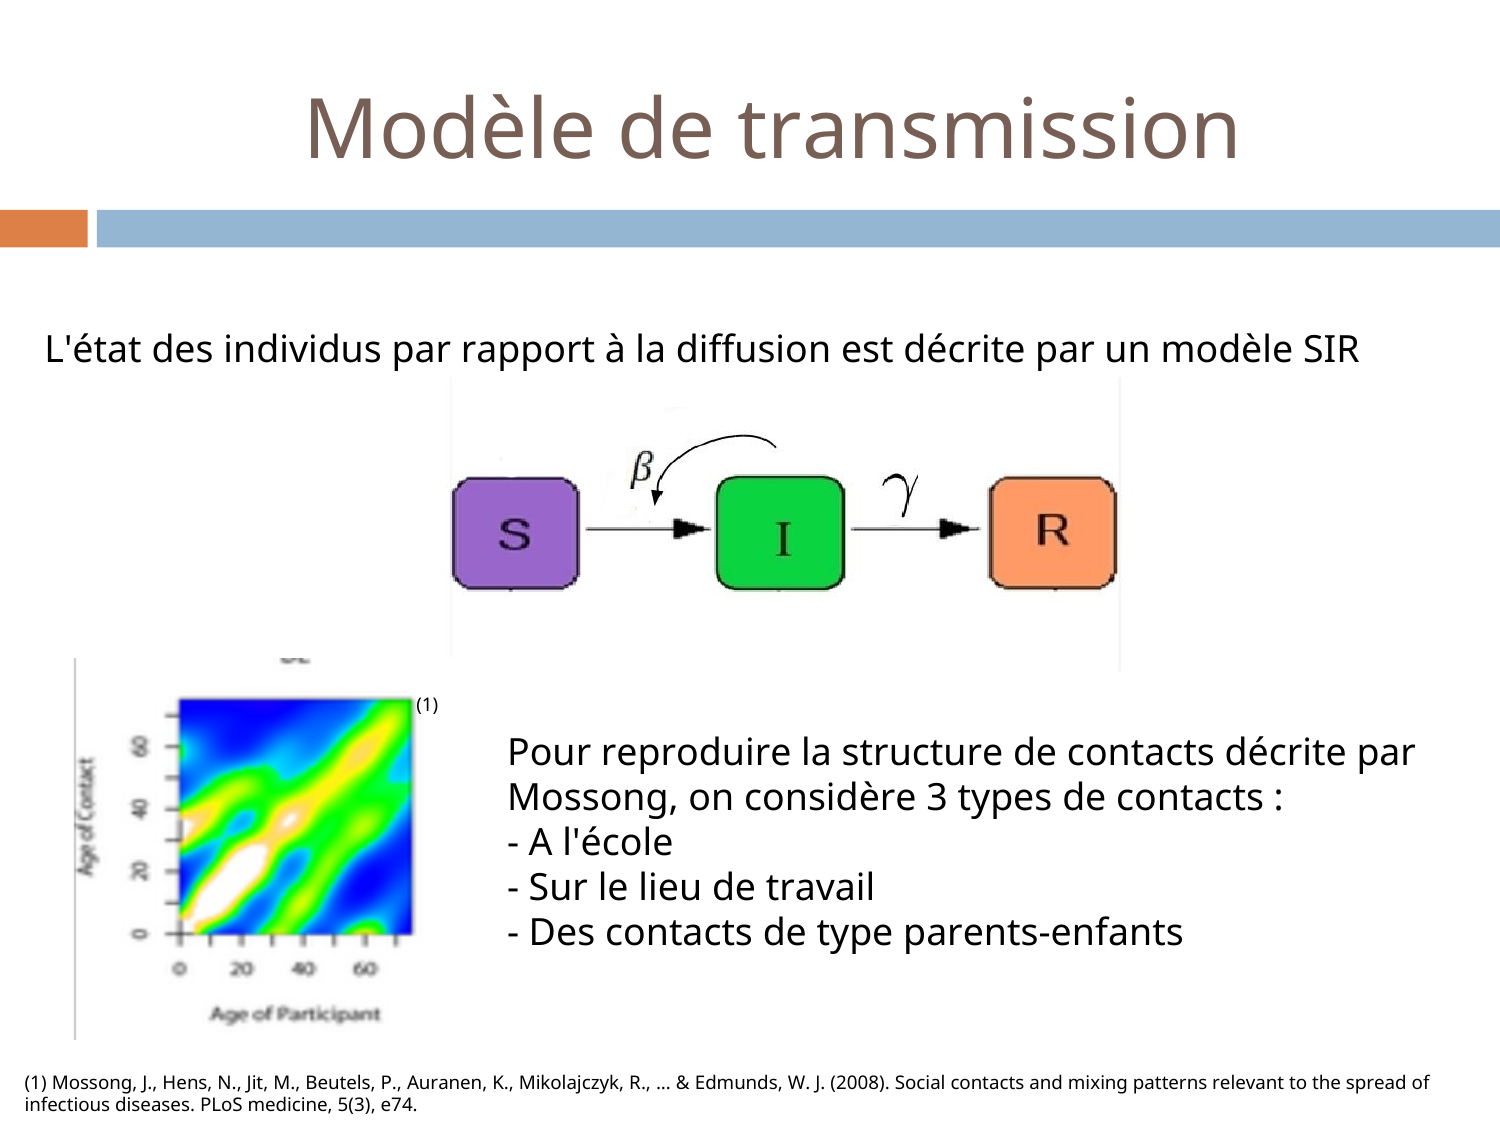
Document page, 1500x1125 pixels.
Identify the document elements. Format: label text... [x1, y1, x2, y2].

picture [0, 378, 1146, 1040]
text_box Pour reproduire la structure de contacts décrite par Mossong, on considère 3 types de contacts : - A l'école - Sur le lieu de travail - Des contacts de type parents-enfants [492, 720, 1489, 961]
text_box L'état des individus par rapport à la diffusion est décrite par un modèle SIR [29, 318, 1475, 378]
text_box (1) Mossong, J., Hens, N., Jit, M., Beutels, P., Auranen, K., Mikolajczyk, R., ... & Edmunds, W. J. (2008). Social contacts and mixing patterns relevant to the spread of infectious diseases. PLoS medicine, 5(3), e74. [9, 1062, 1500, 1125]
text_box (1) [401, 685, 458, 723]
text_box Modèle de transmission [0, 30, 1500, 219]
